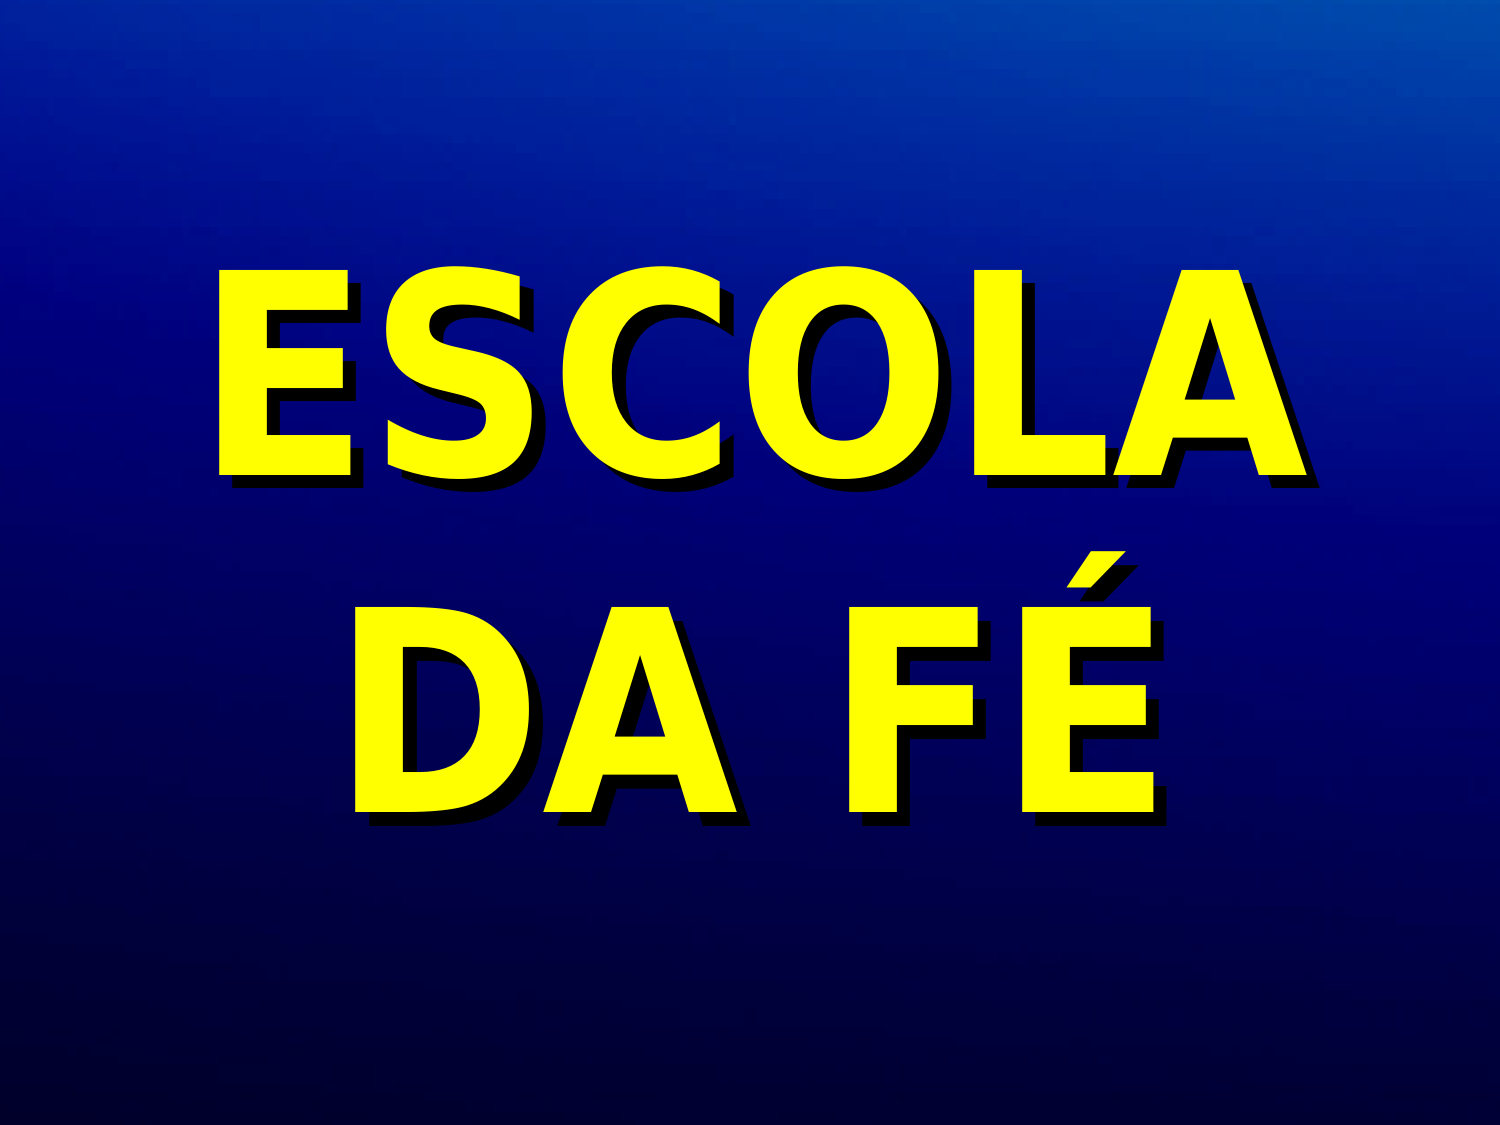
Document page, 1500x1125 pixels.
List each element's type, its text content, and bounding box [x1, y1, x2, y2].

picture [0, 0, 1500, 1125]
text_box ESCOLA DA FÉ [140, 187, 1365, 1008]
